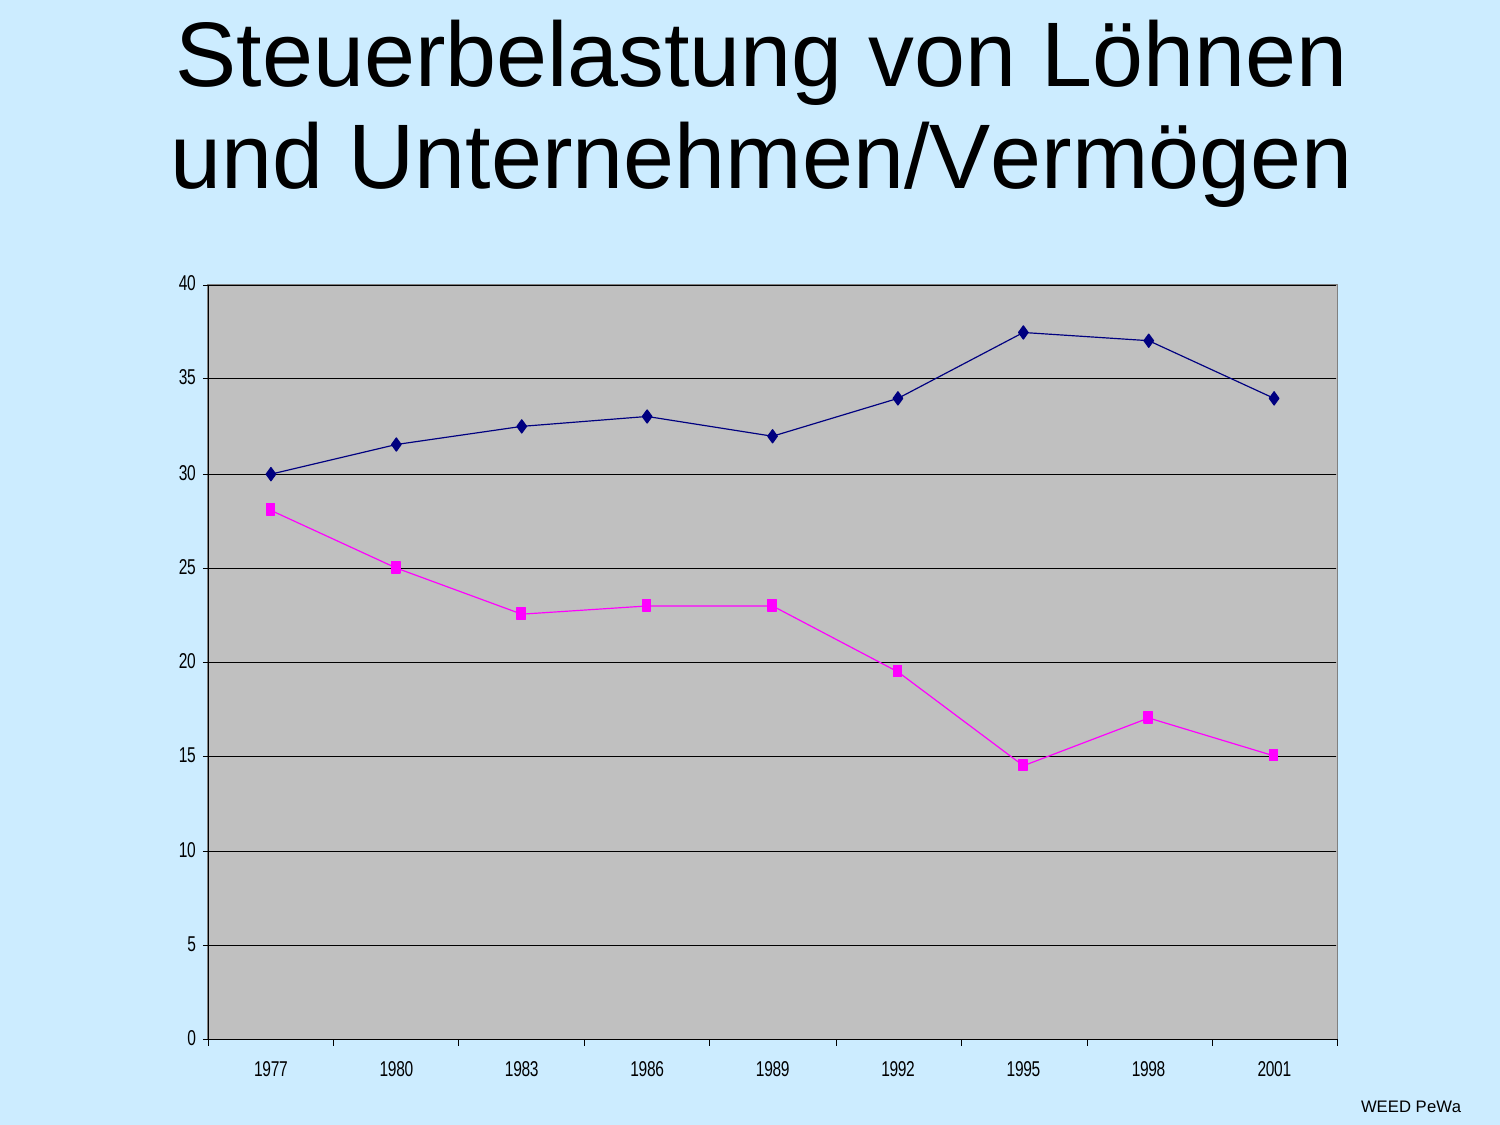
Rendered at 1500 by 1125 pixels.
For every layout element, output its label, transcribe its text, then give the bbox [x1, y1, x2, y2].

chart [151, 243, 1349, 1125]
text_box WEED PeWa [1346, 1089, 1500, 1125]
title Steuerbelastung von Löhnen und Unternehmen/Vermögen [112, 0, 1413, 224]
